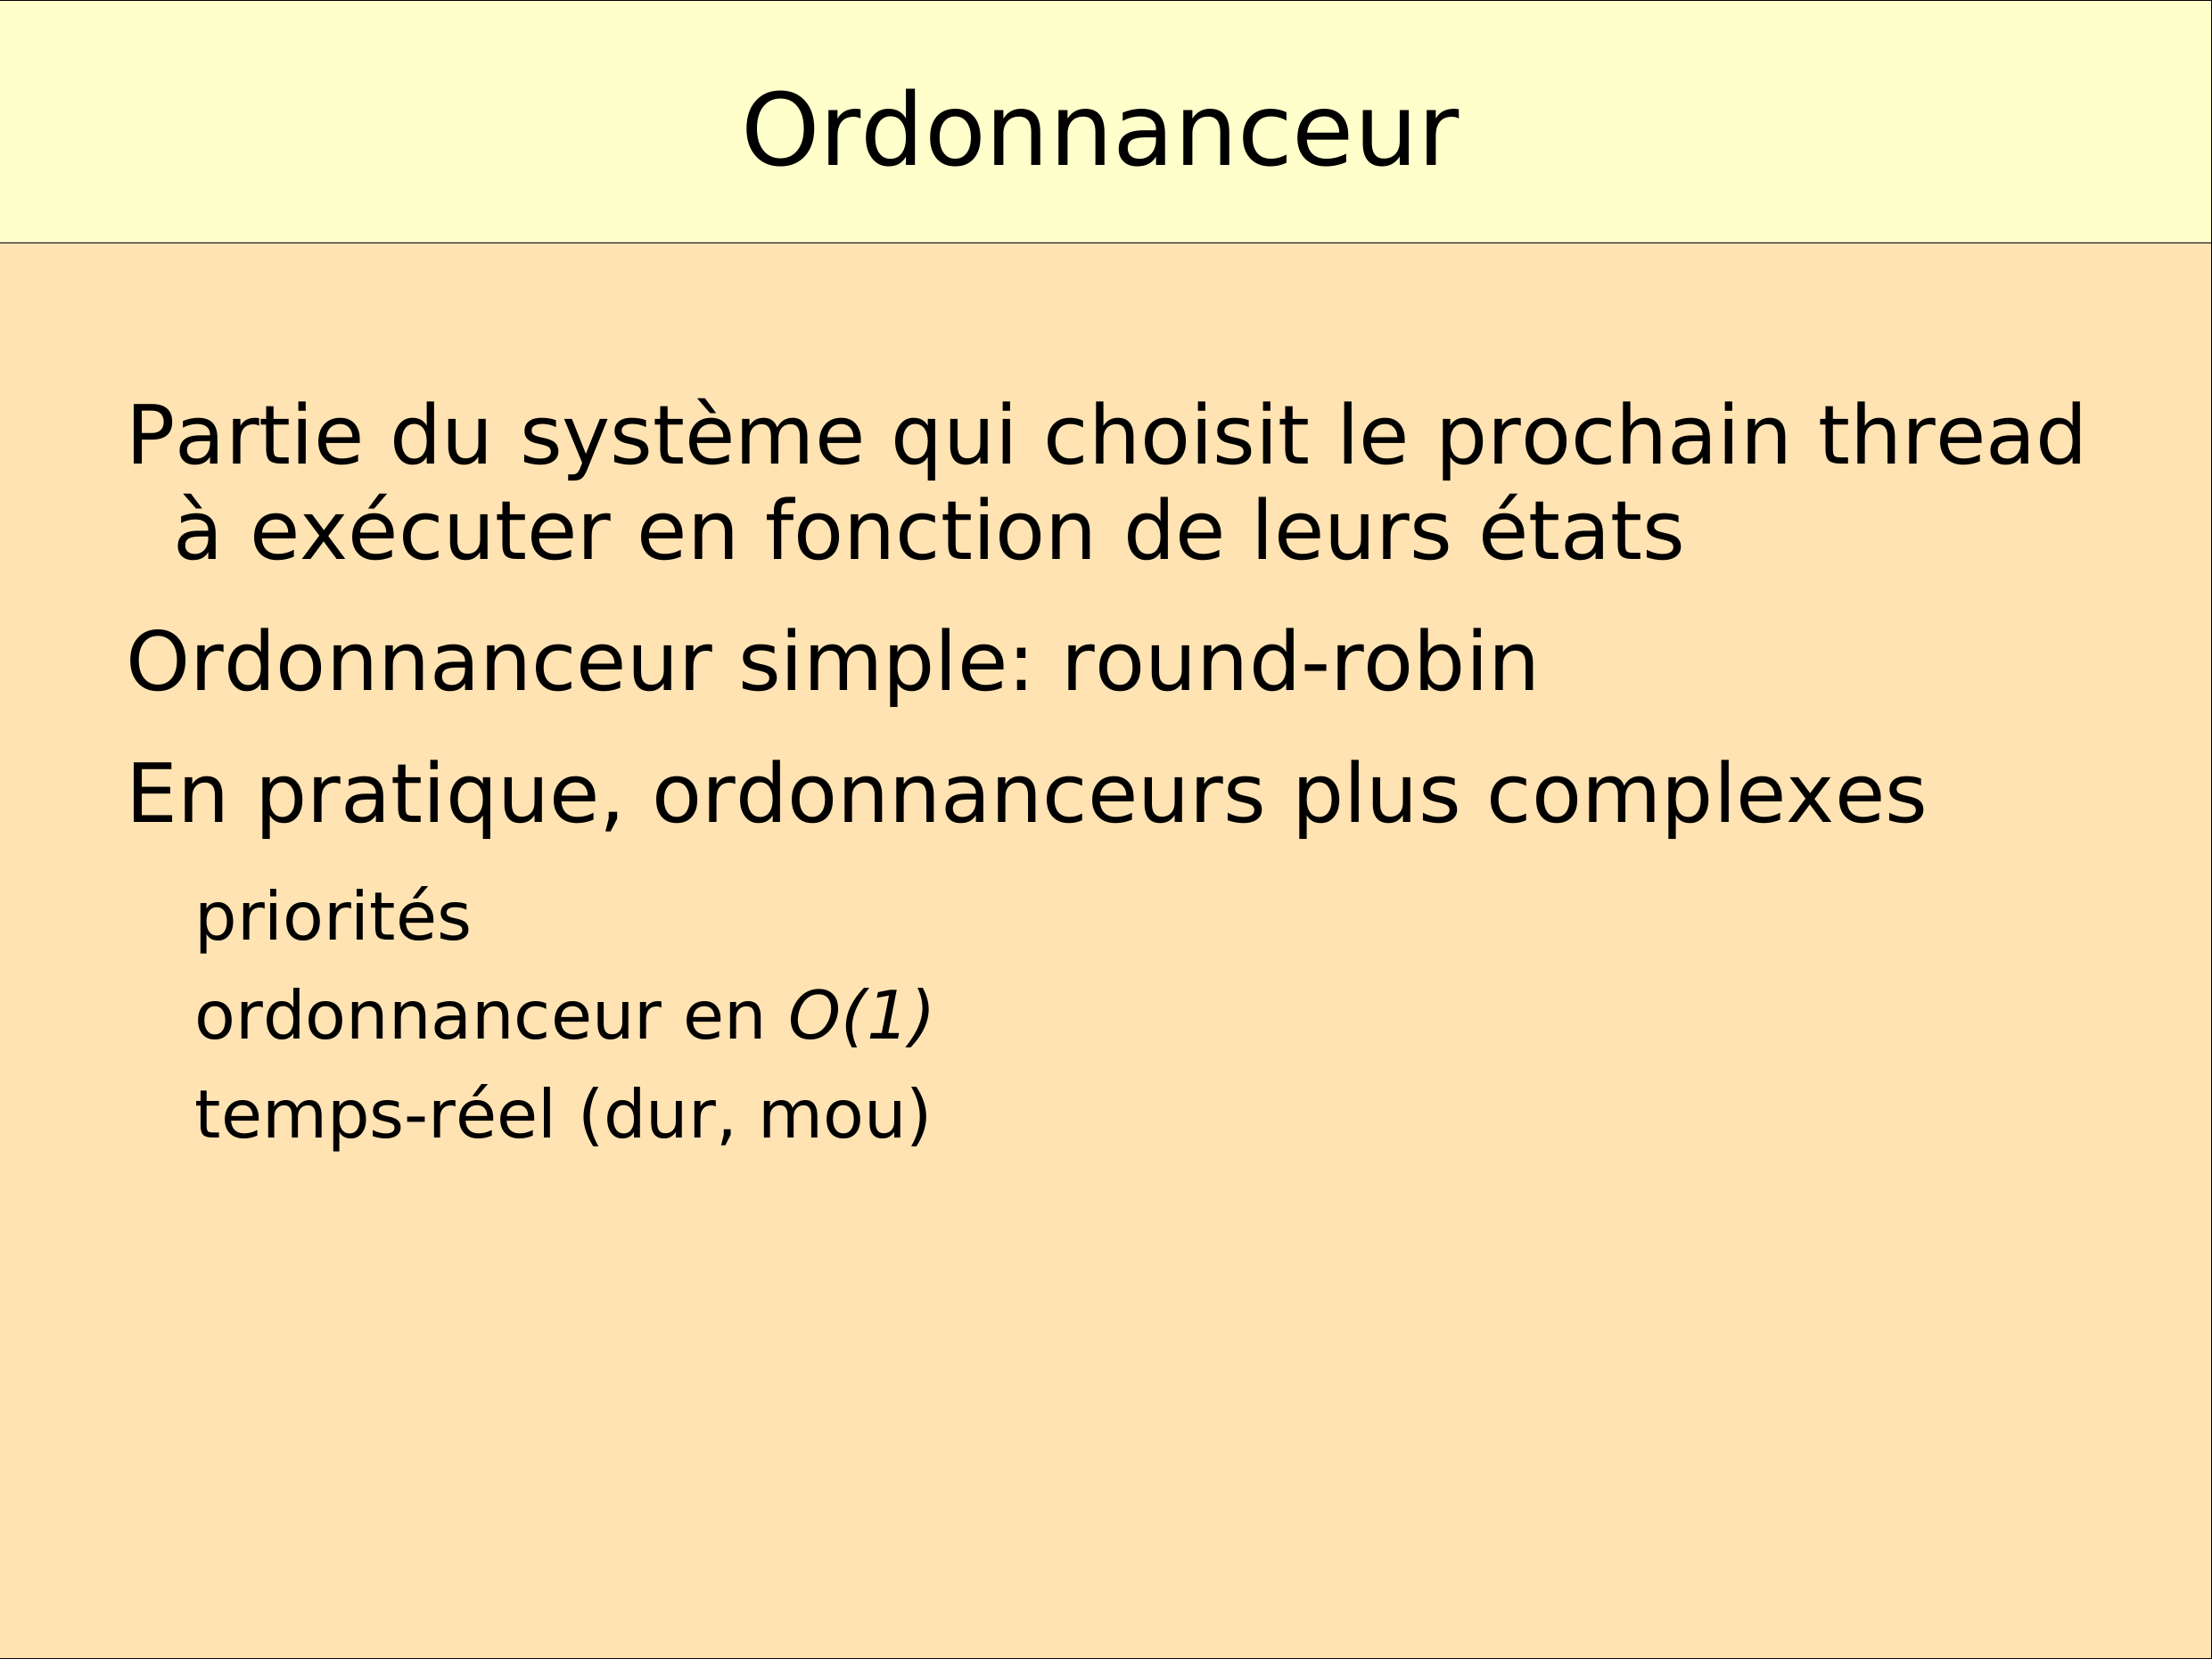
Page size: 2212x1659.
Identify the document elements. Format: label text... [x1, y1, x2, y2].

list Partie du système qui choisit le prochain thread à exécuter en fonction de leurs états Ordonnanceur simple: round-robin En pratique, ordonnanceurs plus complexes priorités ordonnanceur en O(1) temps-réel (dur, mou) [110, 388, 2101, 1482]
title Ordonnanceur [153, 51, 2048, 211]
